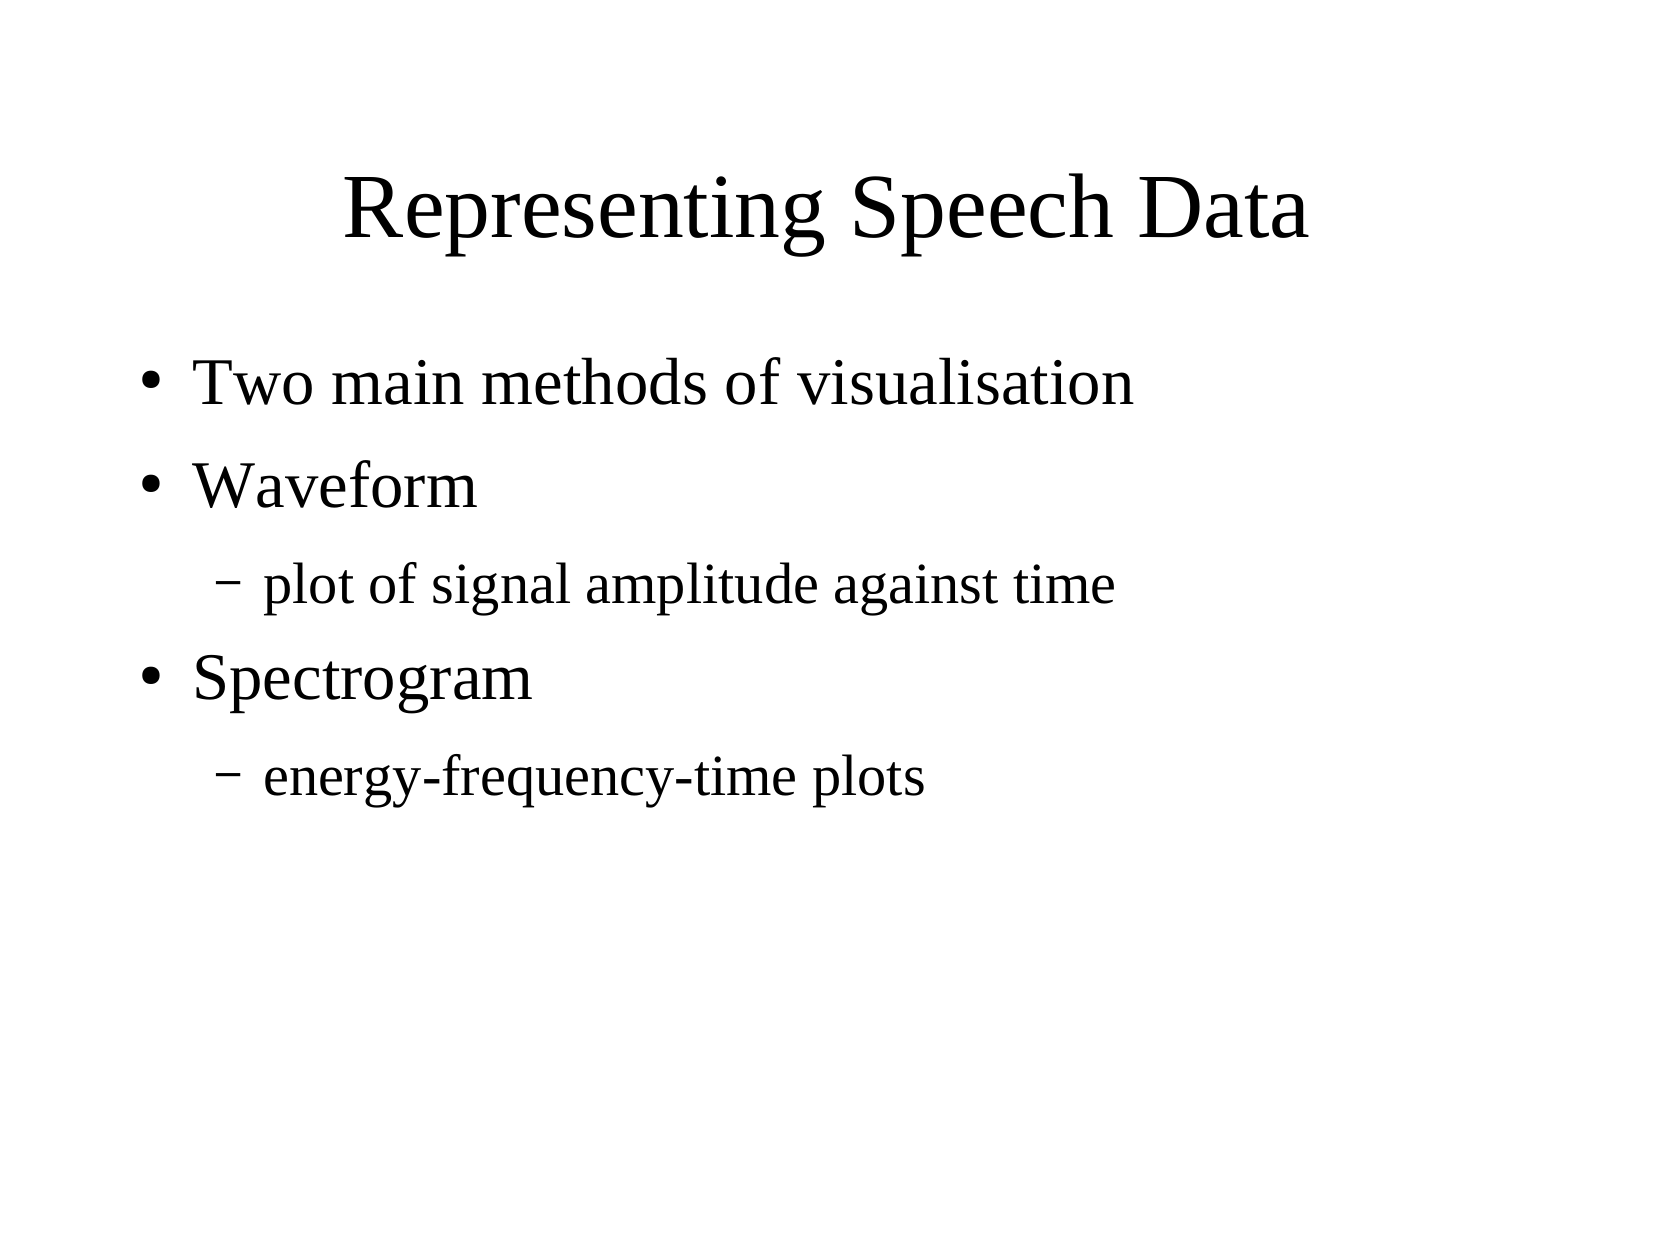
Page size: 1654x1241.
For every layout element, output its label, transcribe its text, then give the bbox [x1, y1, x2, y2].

list Two main methods of visualisation Waveform plot of signal amplitude against time Spectrogram energy-frequency-time plots [121, 344, 1534, 1127]
title Representing Speech Data [121, 102, 1534, 311]
